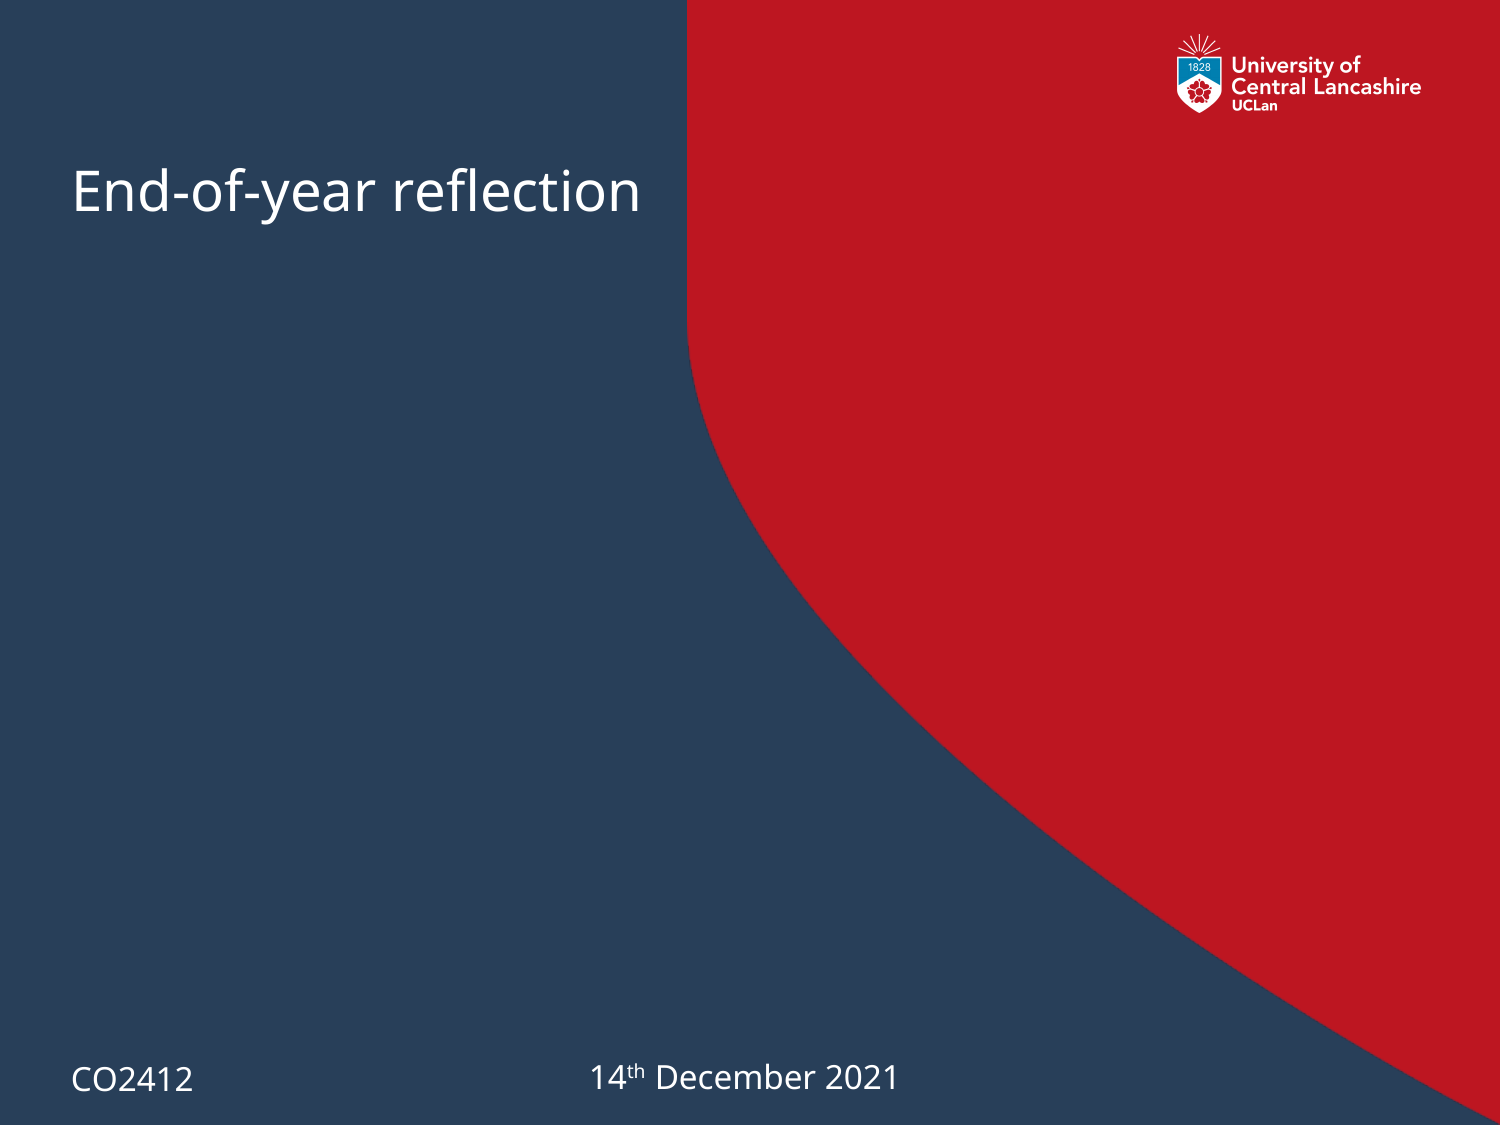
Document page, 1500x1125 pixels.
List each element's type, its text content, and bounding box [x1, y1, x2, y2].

picture [687, 0, 1500, 1125]
text_box End-of-year reflection [56, 68, 1185, 310]
